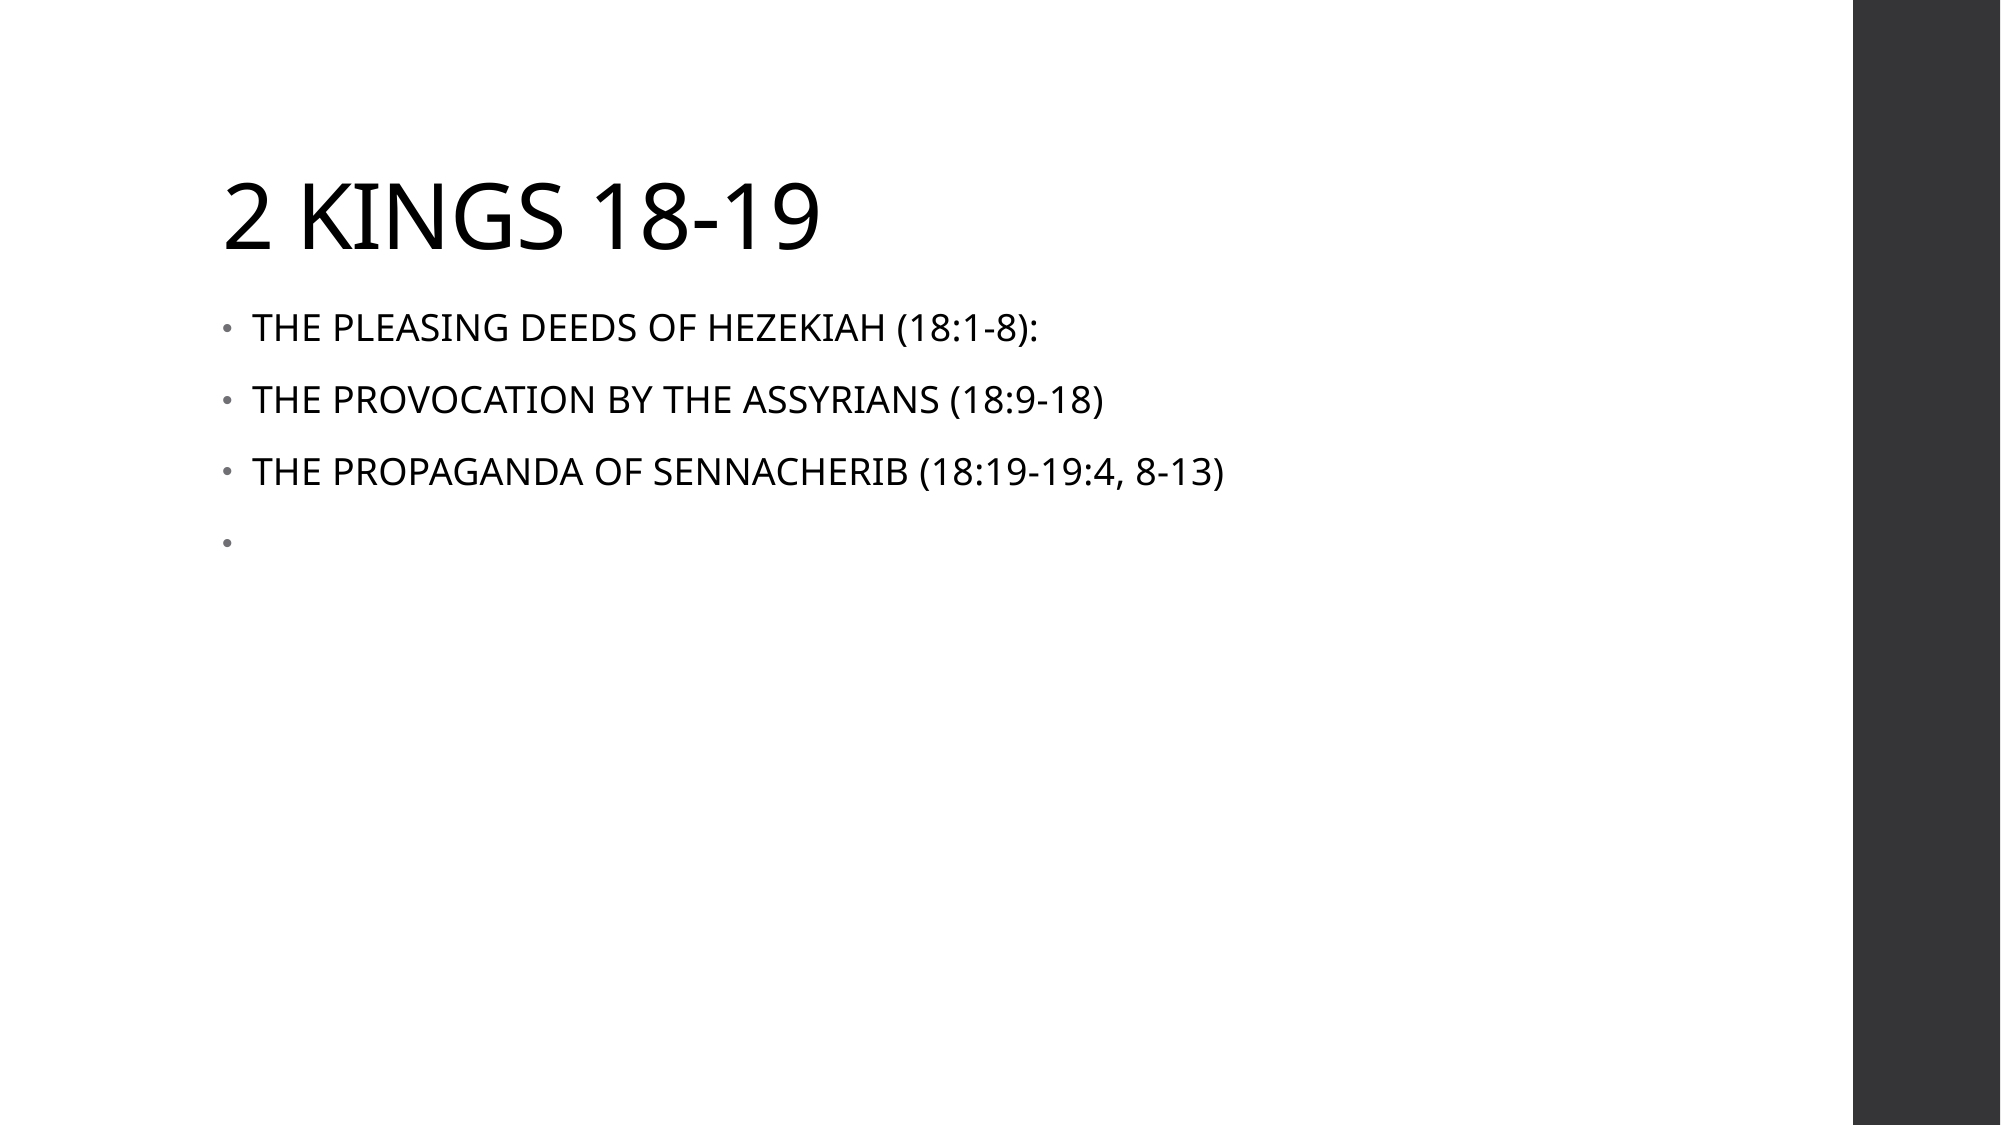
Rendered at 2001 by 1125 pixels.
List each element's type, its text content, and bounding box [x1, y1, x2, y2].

title 2 KINGS 18-19 [206, 60, 1797, 278]
list THE PLEASING DEEDS OF HEZEKIAH (18:1-8): THE PROVOCATION BY THE ASSYRIANS (18:9-18) THE PROPAGANDA OF SENNACHERIB (18:19-19:4, 8-13) [206, 299, 1617, 1014]
